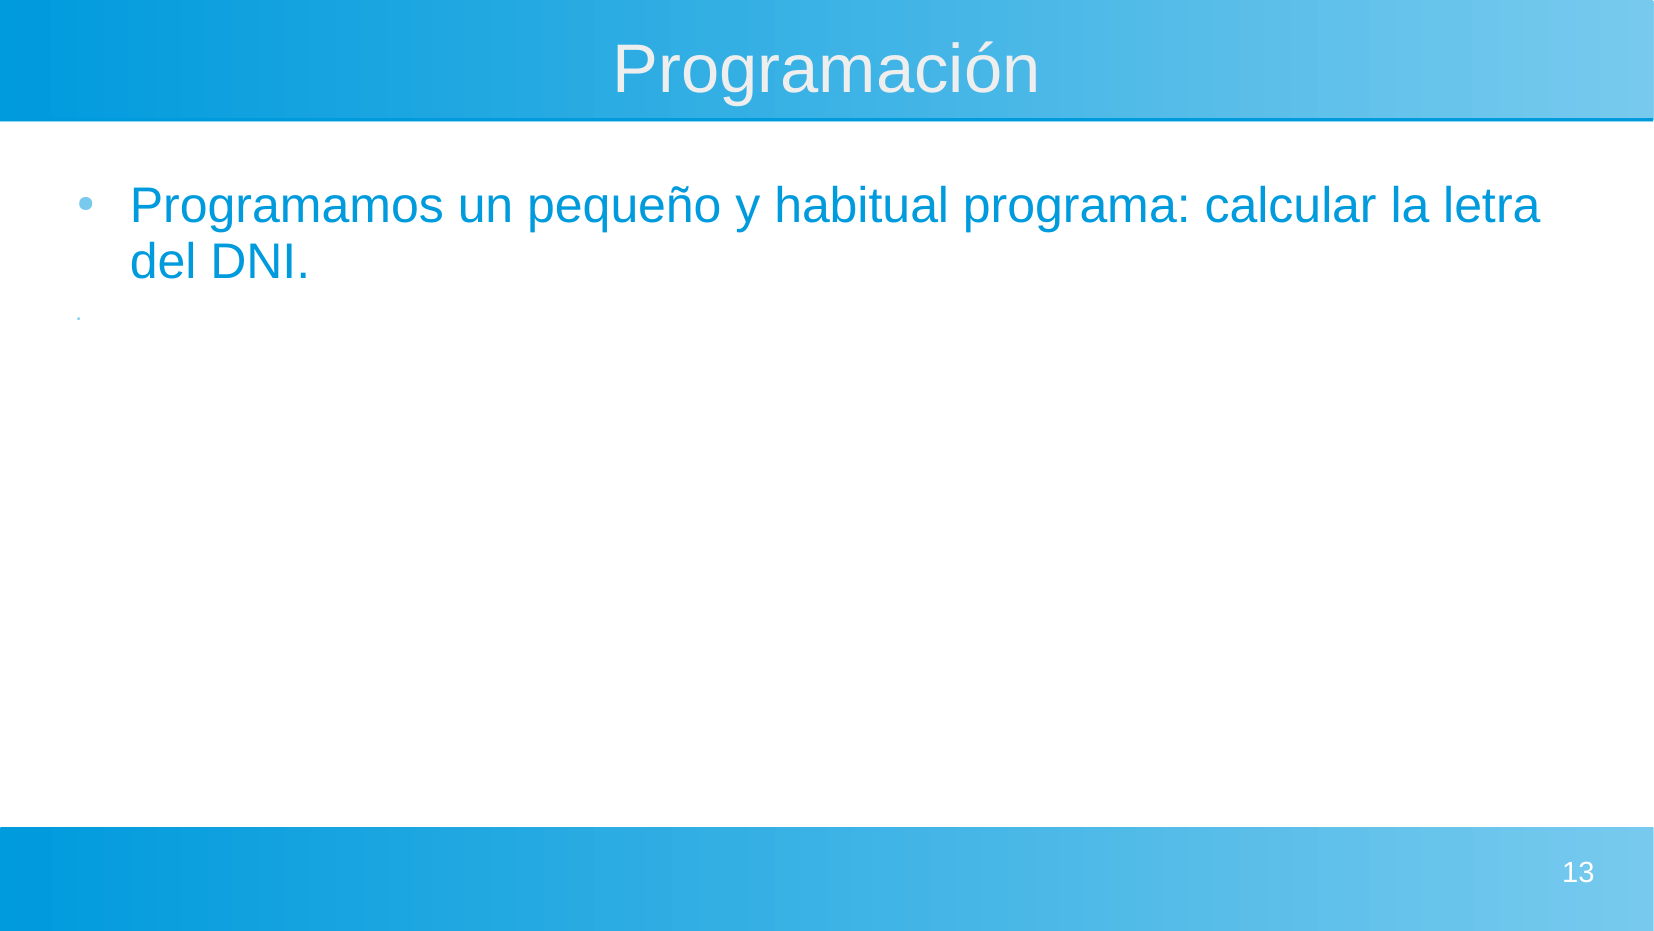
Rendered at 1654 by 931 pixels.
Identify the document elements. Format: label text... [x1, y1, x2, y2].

list Programamos un pequeño y habitual programa: calcular la letra del DNI. [59, 177, 1595, 768]
title Programación [59, 29, 1595, 108]
